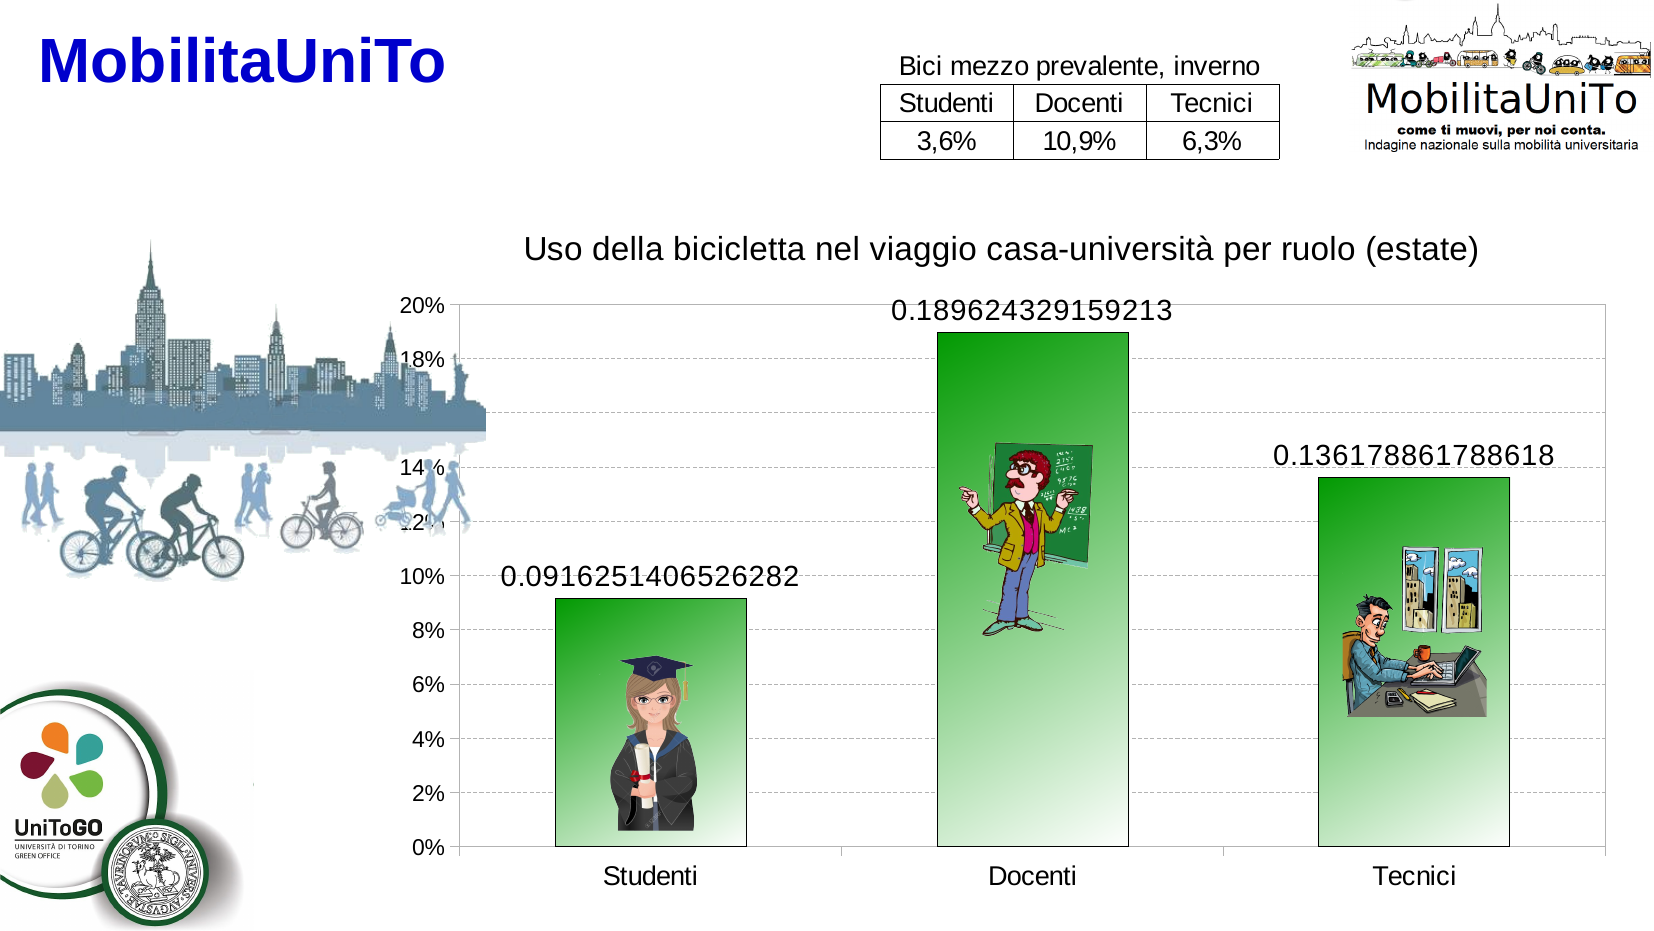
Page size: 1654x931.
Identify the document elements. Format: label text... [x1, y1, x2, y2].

chart [374, 199, 1631, 906]
picture [0, 670, 254, 931]
picture [0, 235, 486, 597]
text_box MobilitaUniTo [23, 18, 471, 103]
picture [1349, 0, 1654, 152]
picture [959, 438, 1093, 640]
picture [589, 654, 719, 832]
chart [880, 47, 1281, 188]
picture [1342, 541, 1487, 717]
